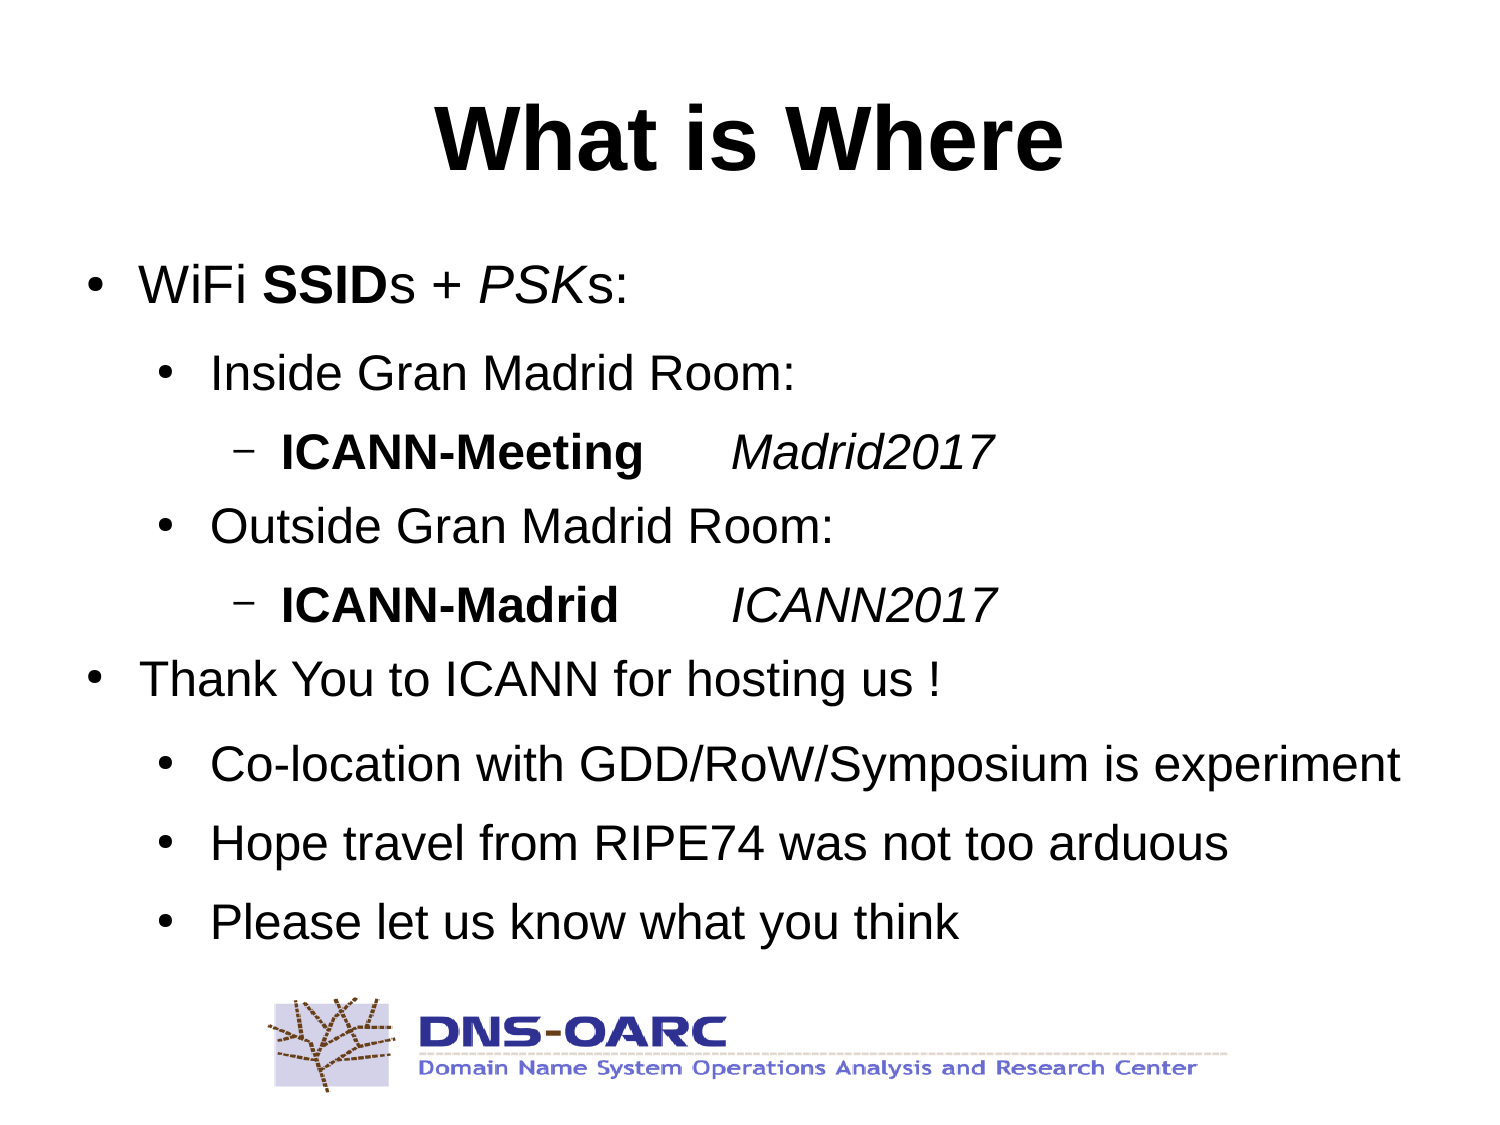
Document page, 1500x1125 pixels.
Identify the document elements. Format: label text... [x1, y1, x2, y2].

title What is Where [75, 44, 1425, 233]
picture [214, 991, 1259, 1099]
list WiFi SSIDs + PSKs: Inside Gran Madrid Room: ICANN-Meeting Madrid2017 Outside Gran Madrid Room: ICANN-Madrid ICANN2017 Thank You to ICANN for hosting us ! Co-location with GDD/RoW/Symposium is experiment Hope travel from RIPE74 was not too arduous Please let us know what you think [68, 254, 1432, 959]
